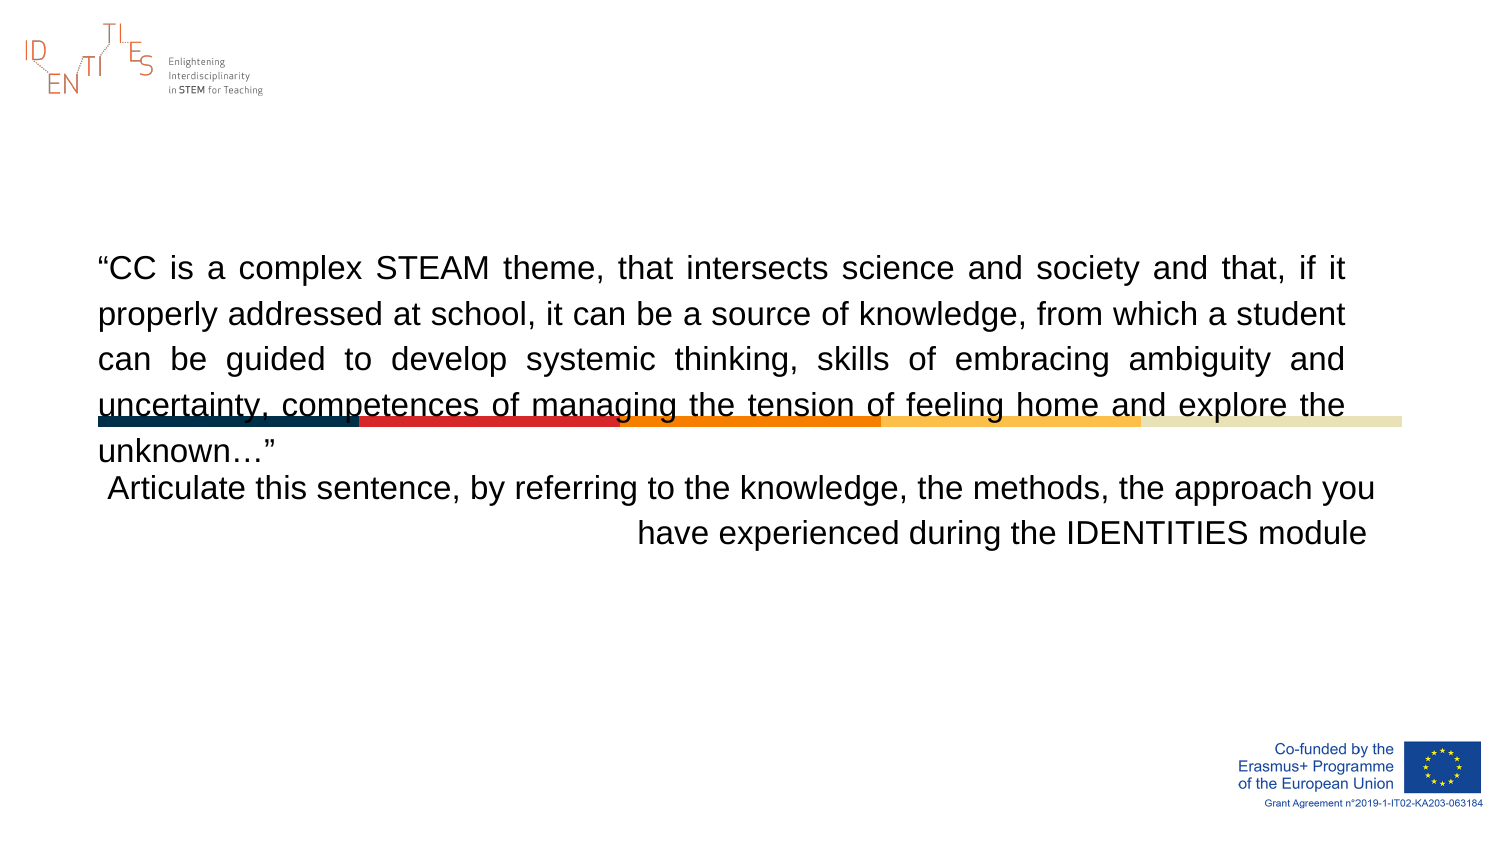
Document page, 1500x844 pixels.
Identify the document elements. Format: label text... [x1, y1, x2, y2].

text_box Articulate this sentence, by referring to the knowledge, the methods, the approach you have experienced during the IDENTITIES module [92, 445, 1393, 562]
picture [1233, 738, 1484, 812]
title “CC is a complex STEAM theme, that intersects science and society and that, if it properly addressed at school, it can be a source of knowledge, from which a student can be guided to develop systemic thinking, skills of embracing ambiguity and uncertainty, competences of managing the tension of feeling home and explore the unknown…” [82, 225, 1403, 404]
picture [25, 22, 263, 96]
